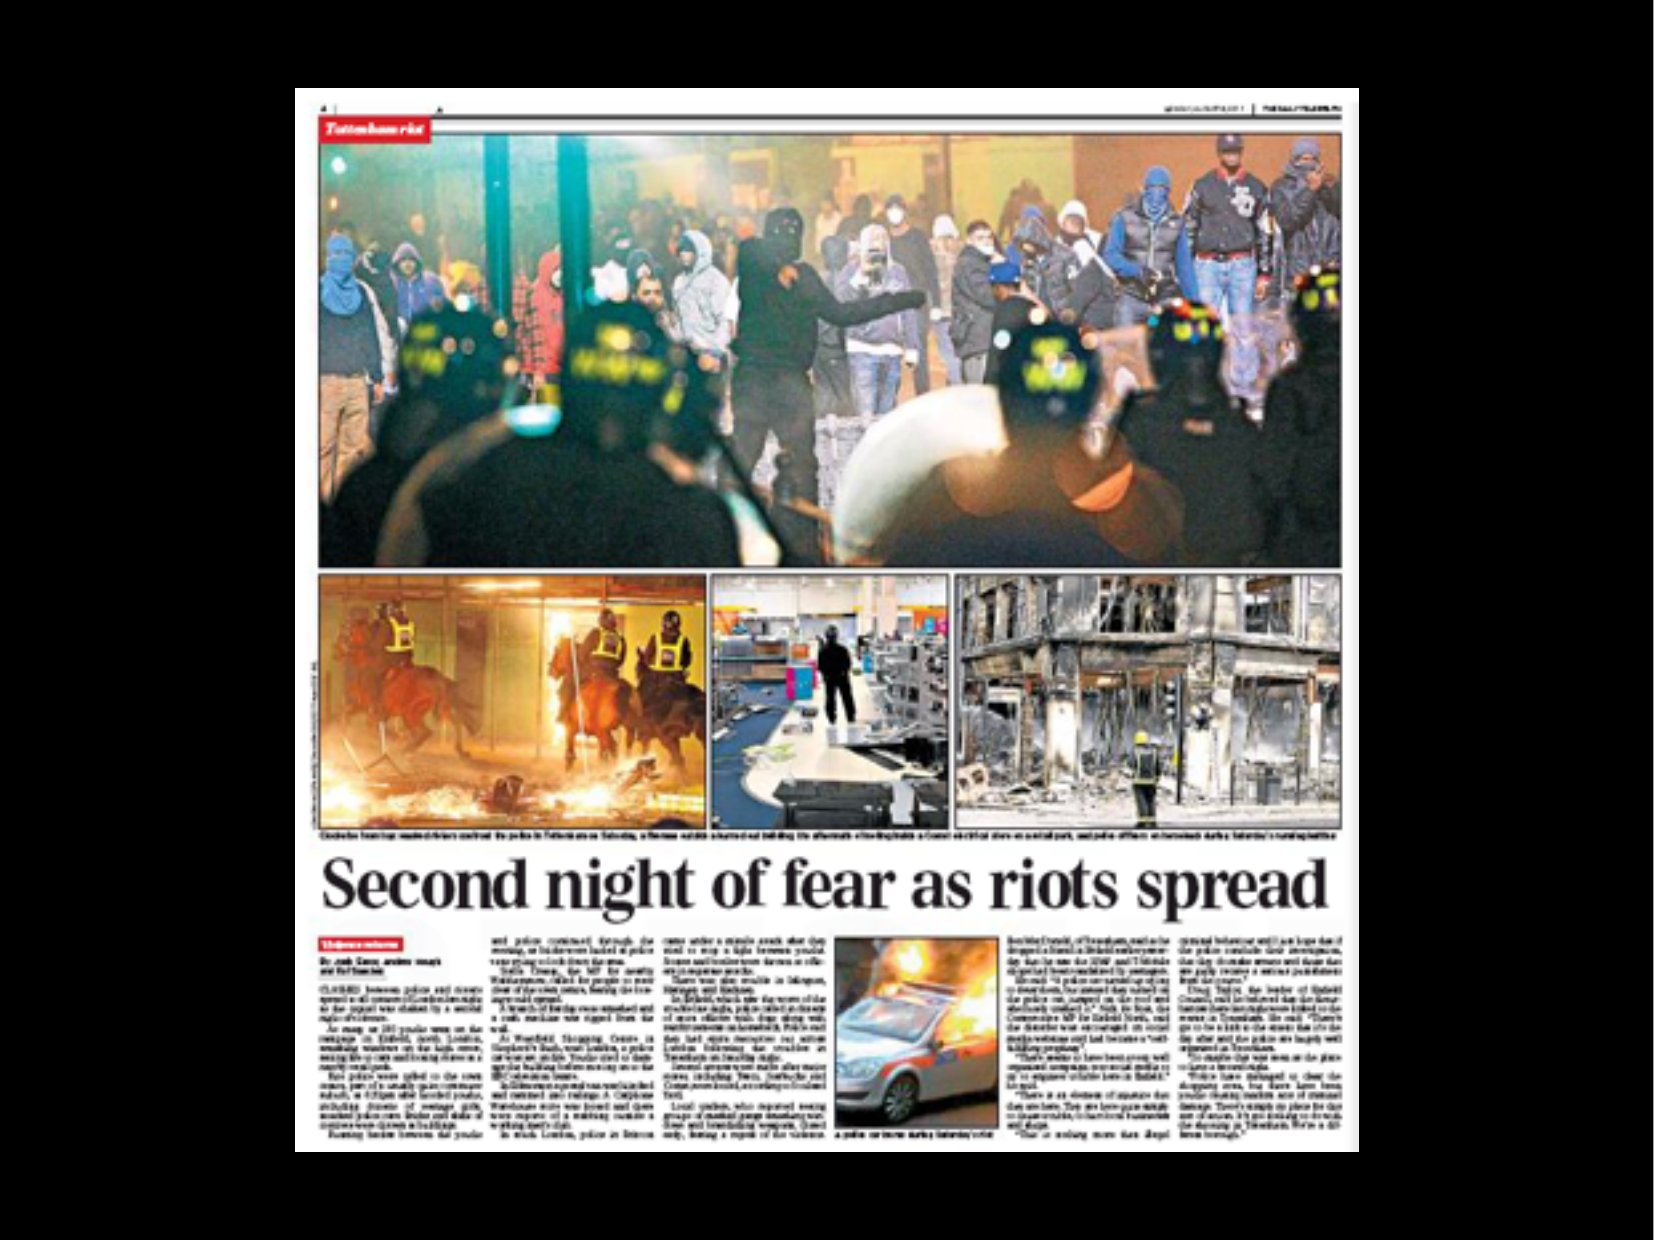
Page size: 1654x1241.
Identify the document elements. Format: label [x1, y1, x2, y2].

picture [295, 88, 1359, 1152]
